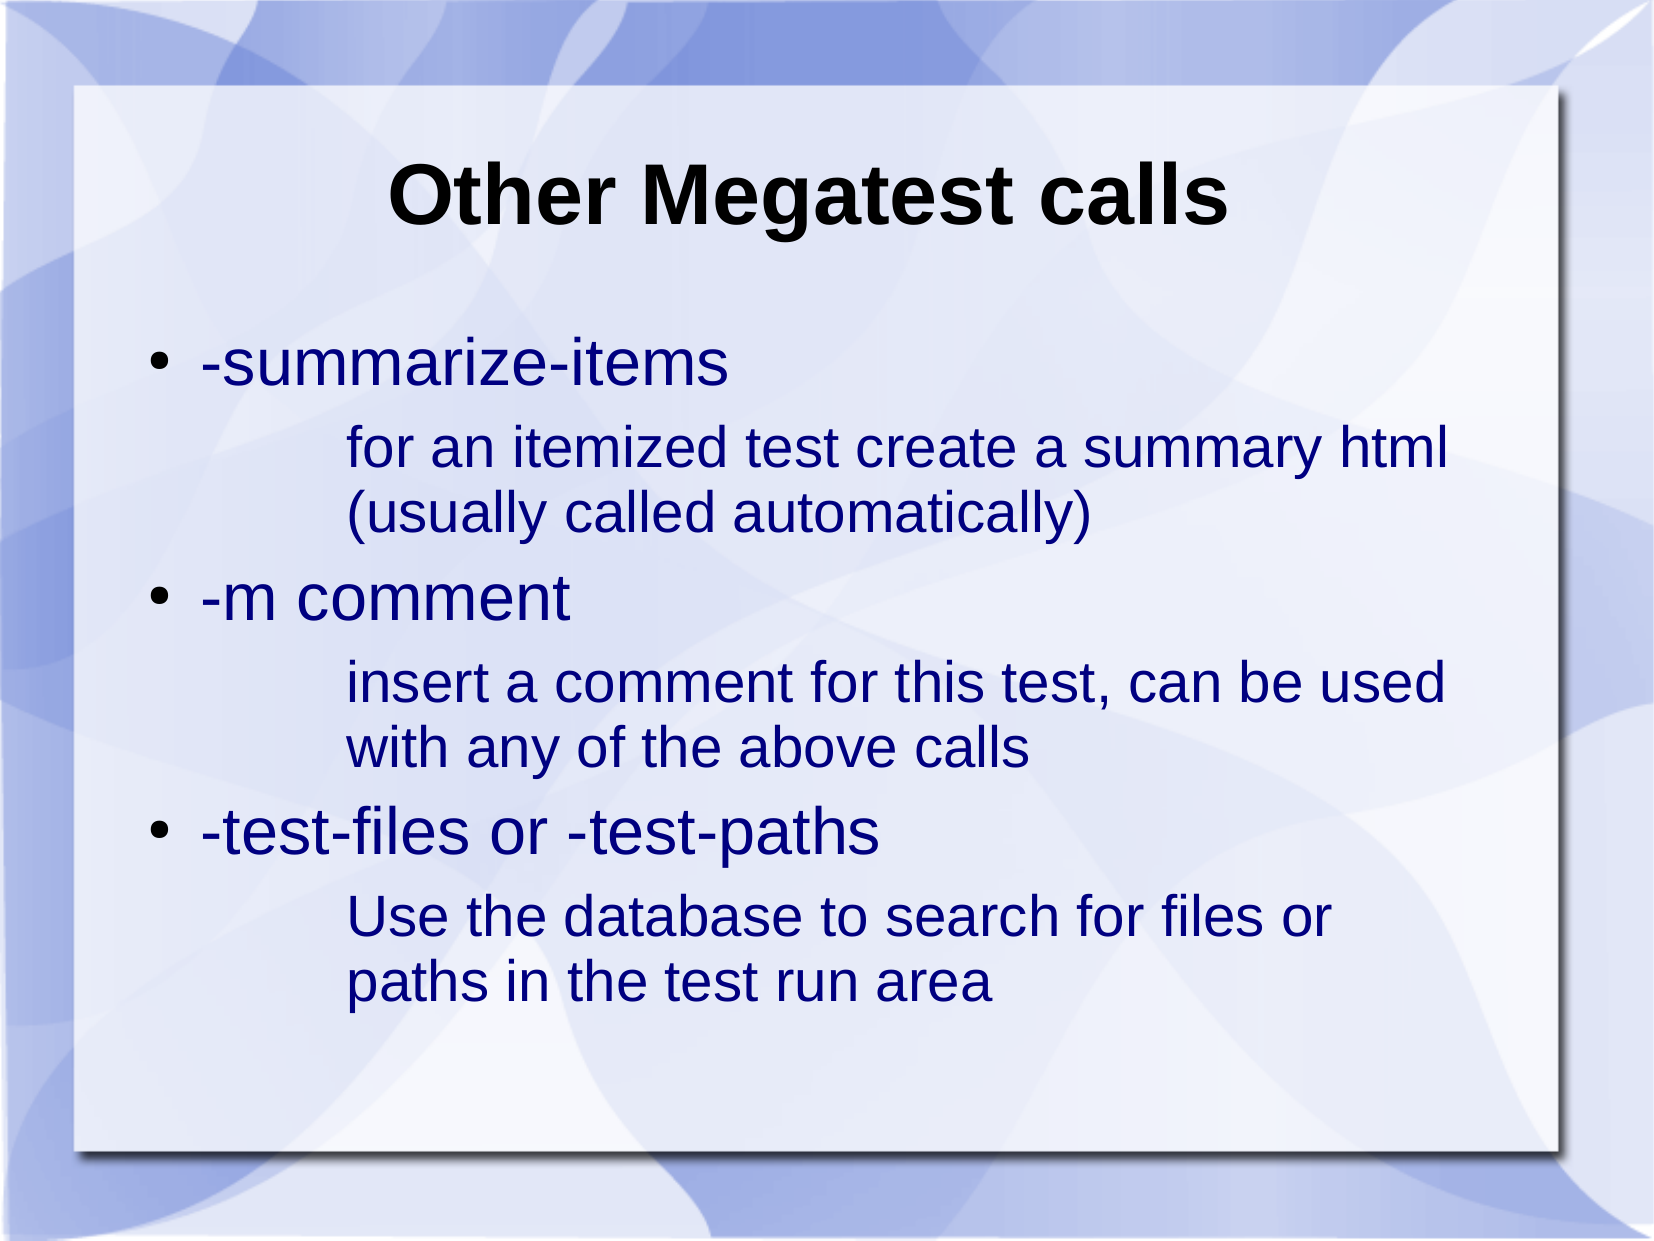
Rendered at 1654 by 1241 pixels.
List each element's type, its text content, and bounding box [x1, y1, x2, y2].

picture [0, 0, 1654, 1241]
list -summarize-items for an itemized test create a summary html (usually called automatically) -m comment insert a comment for this test, can be used with any of the above calls -test-files or -test-paths Use the database to search for files or paths in the test run area [129, 324, 1489, 1045]
title Other Megatest calls [82, 90, 1536, 298]
